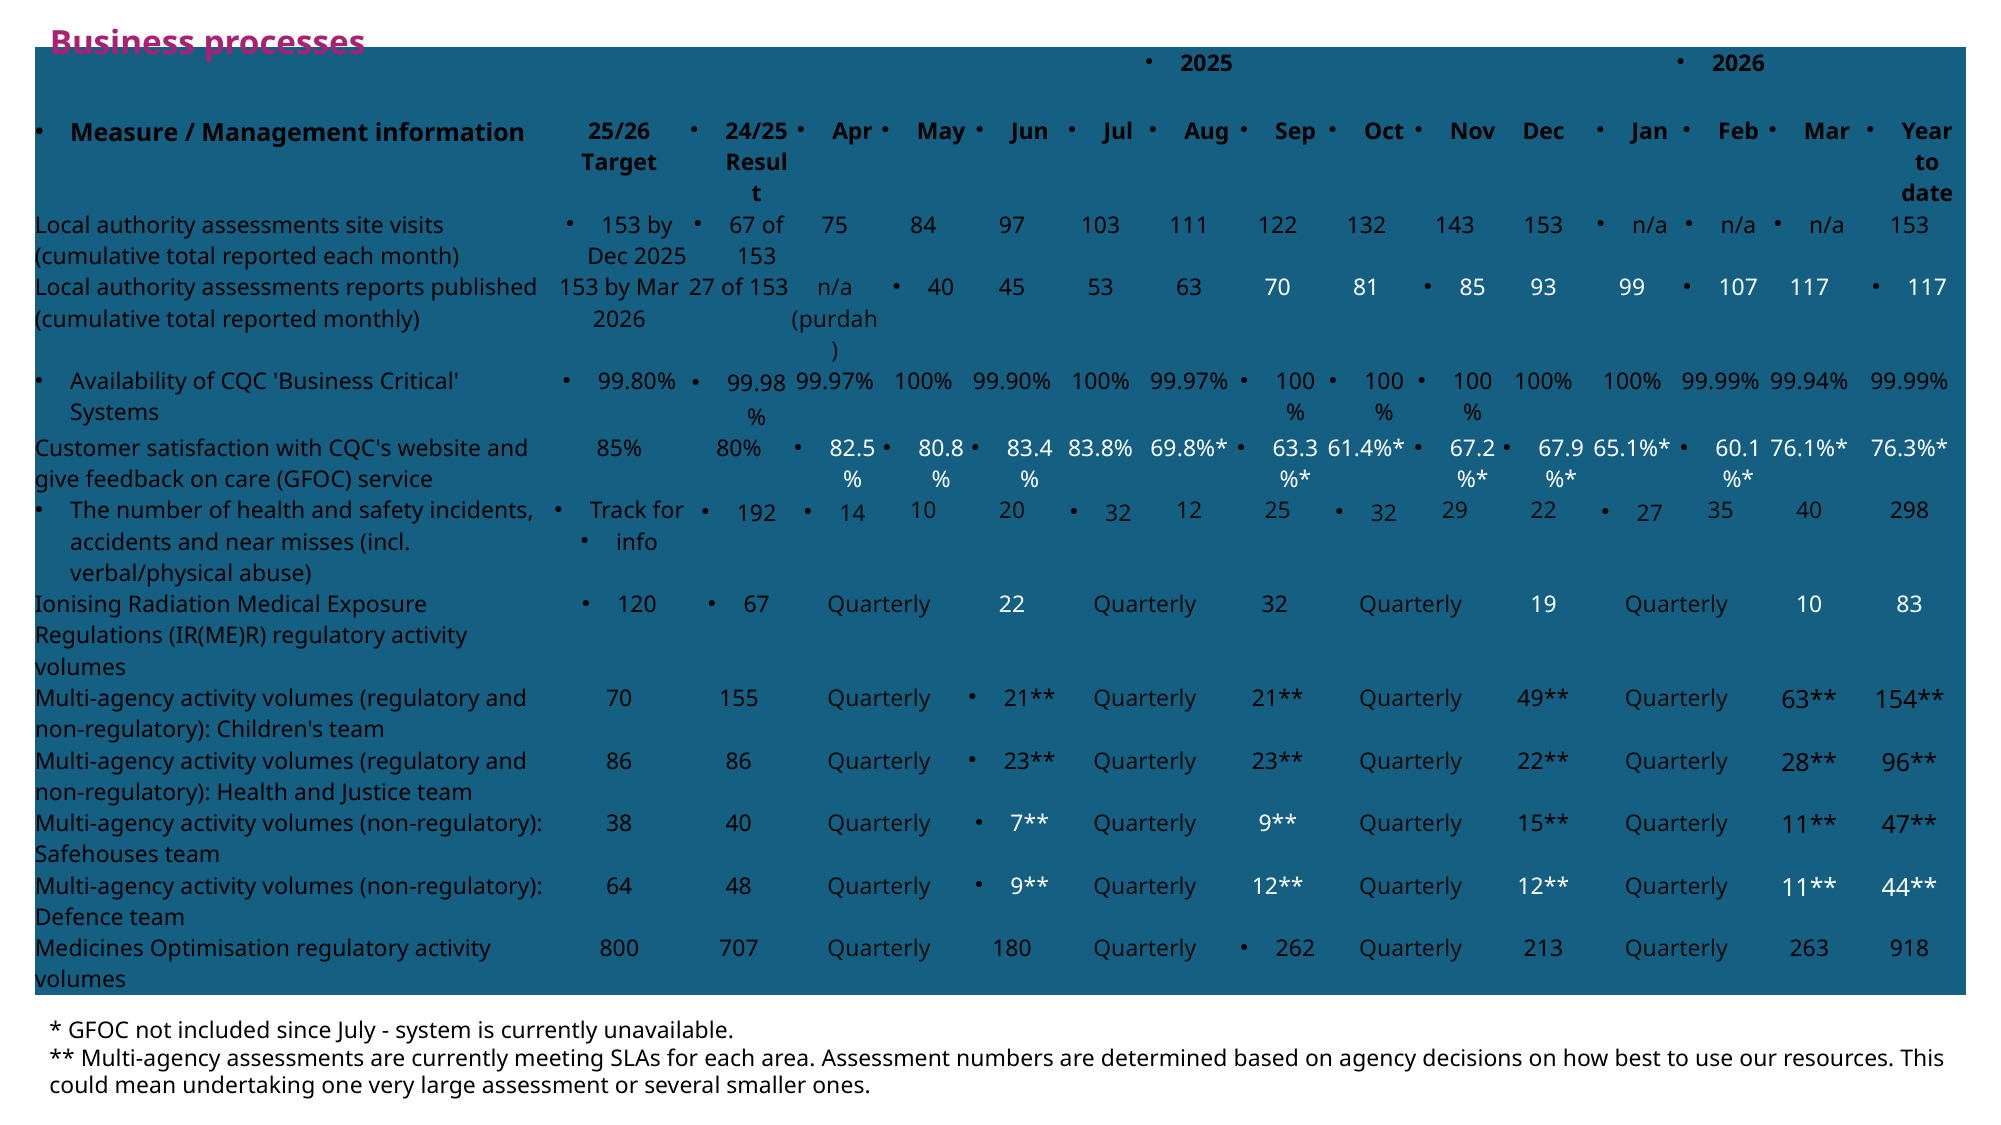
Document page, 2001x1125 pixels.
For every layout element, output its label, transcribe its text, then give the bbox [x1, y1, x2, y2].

table_cell Quarterly [1056, 682, 1234, 745]
table_cell 32 [1056, 495, 1145, 588]
table_cell 180 [968, 932, 1056, 995]
table_cell May [879, 115, 968, 209]
table_cell 9** [968, 870, 1056, 932]
table_cell Jun [968, 115, 1056, 209]
table_cell Quarterly [1322, 682, 1499, 745]
table_cell Quarterly [1322, 745, 1499, 807]
text_box * GFOC not included since July - system is currently unavailable. ** Multi-agency assessments are currently meeting SLAs for each area. Assessment numbers are determined based on agency decisions on how best to use our resources. This could mean undertaking one very large assessment or several smaller ones. [34, 1008, 1980, 1107]
table_cell 27 of 153 [687, 271, 791, 365]
table_cell 70 [1234, 271, 1322, 365]
table_cell 111 [1145, 209, 1234, 271]
table_cell 85 [1411, 271, 1499, 365]
table_cell Quarterly [1322, 807, 1499, 870]
table_cell 64 [551, 870, 687, 932]
table_cell 14 [791, 495, 879, 588]
table_cell 707 [687, 932, 791, 995]
table_cell Year to date [1854, 115, 1966, 209]
table_cell 45 [968, 271, 1056, 365]
table_cell 12 [1145, 495, 1234, 588]
table_cell Quarterly [791, 682, 968, 745]
table_header [35, 70, 551, 115]
table_cell 48 [687, 870, 791, 932]
table_cell 99.94% [1765, 365, 1854, 432]
table_cell 93 [1499, 271, 1588, 365]
table_cell 99.97% [791, 365, 879, 432]
table_header [687, 47, 791, 115]
table_cell 99.97% [1145, 365, 1234, 432]
table_cell 86 [551, 745, 687, 807]
table_cell Customer satisfaction with CQC's website and give feedback on care (GFOC) service [35, 432, 551, 495]
table_cell 22** [1499, 745, 1588, 807]
table_cell 9** [1234, 807, 1322, 870]
table_cell Local authority assessments reports published (cumulative total reported monthly) [35, 271, 551, 365]
table_cell Jul [1056, 115, 1145, 209]
table_cell Quarterly [791, 807, 968, 870]
table_cell Multi-agency activity volumes (non-regulatory): Defence team [35, 870, 551, 932]
table_cell 65.1%* [1588, 432, 1676, 495]
table_cell 10 [1765, 588, 1854, 682]
table_cell 24/25 Result [687, 115, 791, 209]
table_cell 69.8%* [1145, 432, 1234, 495]
table_cell 67 of 153 [687, 209, 791, 271]
table_cell 153 by Dec 2025 [551, 209, 687, 271]
table_cell 84 [879, 209, 968, 271]
table_cell Medicines Optimisation regulatory activity volumes [35, 932, 551, 995]
table_cell Quarterly [1056, 588, 1234, 682]
table_cell 83.8% [1056, 432, 1145, 495]
table_cell Quarterly [1588, 745, 1765, 807]
table_cell 44** [1854, 870, 1966, 932]
table_cell 76.3%* [1854, 432, 1966, 495]
table_cell Quarterly [1588, 870, 1765, 932]
table_cell Quarterly [1588, 932, 1765, 995]
table_cell Sep [1234, 115, 1322, 209]
table_cell 7** [968, 807, 1056, 870]
table_cell 80.8% [879, 432, 968, 495]
table_cell Quarterly [791, 588, 968, 682]
table_cell 22 [968, 588, 1056, 682]
table_cell Quarterly [791, 745, 968, 807]
table_cell Ionising Radiation Medical Exposure Regulations (IR(ME)R) regulatory activity volumes [35, 588, 551, 682]
title Business processes [34, 14, 664, 70]
table_cell 47** [1854, 807, 1966, 870]
table_cell 12** [1234, 870, 1322, 932]
table_cell Quarterly [1322, 588, 1499, 682]
table_cell Quarterly [791, 870, 968, 932]
table_cell 63.3%* [1234, 432, 1322, 495]
table_header 2026 [1588, 47, 1854, 115]
table_cell 40 [687, 807, 791, 870]
table_cell 40 [1765, 495, 1854, 588]
table_cell 153 by Mar 2026 [551, 271, 687, 365]
table_cell 117 [1854, 271, 1966, 365]
table_cell 11** [1765, 870, 1854, 932]
table_cell Quarterly [1588, 807, 1765, 870]
table_cell 23** [968, 745, 1056, 807]
table_cell 97 [968, 209, 1056, 271]
table_header [1854, 47, 1966, 115]
table_header 2025 [791, 47, 1588, 115]
table_cell Multi-agency activity volumes (regulatory and non-regulatory): Children's team [35, 682, 551, 745]
table_cell 11** [1765, 807, 1854, 870]
table_cell Quarterly [1322, 870, 1499, 932]
table_cell 100% [879, 365, 968, 432]
table_cell 82.5% [791, 432, 879, 495]
table_cell Multi-agency activity volumes (regulatory and non-regulatory): Health and Justice team [35, 745, 551, 807]
table_cell Quarterly [1588, 588, 1765, 682]
table_cell 86 [687, 745, 791, 807]
table_cell 100% [1499, 365, 1588, 432]
table_cell 21** [968, 682, 1056, 745]
table_cell 12** [1499, 870, 1588, 932]
table_cell 192 [687, 495, 791, 588]
table_cell 100% [1322, 365, 1411, 432]
table_cell 76.1%* [1765, 432, 1854, 495]
table_cell 107 [1676, 271, 1765, 365]
table_cell 262 [1234, 932, 1322, 995]
table_cell n/a [1676, 209, 1765, 271]
table_cell Quarterly [1056, 870, 1234, 932]
table_cell 99.98% [687, 365, 791, 432]
table_cell 60.1%* [1676, 432, 1765, 495]
table_cell 85% [551, 432, 687, 495]
table_cell 81 [1322, 271, 1411, 365]
table_cell 132 [1322, 209, 1411, 271]
table_cell Multi-agency activity volumes (non-regulatory): Safehouses team [35, 807, 551, 870]
table_cell 49** [1499, 682, 1588, 745]
table_cell 63 [1145, 271, 1234, 365]
table_cell n/a (purdah) [791, 271, 879, 365]
table_cell 213 [1499, 932, 1588, 995]
table_cell Quarterly [1056, 932, 1234, 995]
table_cell Apr [791, 115, 879, 209]
table_cell 15** [1499, 807, 1588, 870]
table_cell 25 [1234, 495, 1322, 588]
table_cell 80% [687, 432, 791, 495]
table_cell 67.9%* [1499, 432, 1588, 495]
table_cell 23** [1234, 745, 1322, 807]
table_cell Quarterly [1056, 807, 1234, 870]
table_cell 298 [1854, 495, 1966, 588]
table_cell 120 [551, 588, 687, 682]
table_cell 20 [968, 495, 1056, 588]
table_cell Quarterly [791, 932, 968, 995]
table_cell 32 [1322, 495, 1411, 588]
table_cell n/a [1588, 209, 1676, 271]
table_cell 67.2%* [1411, 432, 1499, 495]
table_cell 32 [1234, 588, 1322, 682]
table_cell 35 [1676, 495, 1765, 588]
table_cell 99.80% [551, 365, 687, 432]
table_cell 53 [1056, 271, 1145, 365]
table_cell 67 [687, 588, 791, 682]
table_cell 100% [1588, 365, 1676, 432]
table_cell 100% [1411, 365, 1499, 432]
table_cell 70 [551, 682, 687, 745]
table_cell Availability of CQC 'Business Critical' Systems [35, 365, 551, 432]
table_cell Quarterly [1056, 745, 1234, 807]
table_cell Nov [1411, 115, 1499, 209]
table_cell 96** [1854, 745, 1966, 807]
table_cell 63** [1765, 682, 1854, 745]
table_cell 28** [1765, 745, 1854, 807]
table_cell Aug [1145, 115, 1234, 209]
table_cell Feb [1676, 115, 1765, 209]
table_cell 122 [1234, 209, 1322, 271]
table_cell 99.90% [968, 365, 1056, 432]
table_cell 99.99% [1676, 365, 1765, 432]
table_cell Track for info [551, 495, 687, 588]
table_cell 29 [1411, 495, 1499, 588]
table_cell 117 [1765, 271, 1854, 365]
table_cell 103 [1056, 209, 1145, 271]
table_cell 22 [1499, 495, 1588, 588]
table_cell Quarterly [1322, 932, 1499, 995]
table_cell 83.4% [968, 432, 1056, 495]
table_cell 263 [1765, 932, 1854, 995]
table_cell Mar [1765, 115, 1854, 209]
table_cell 99.99% [1854, 365, 1966, 432]
table_cell 10 [879, 495, 968, 588]
table_cell 143 [1411, 209, 1499, 271]
table_cell The number of health and safety incidents, accidents and near misses (incl. verbal/physical abuse) [35, 495, 551, 588]
table_cell 100% [1234, 365, 1322, 432]
table_cell 155 [687, 682, 791, 745]
table_cell 154** [1854, 682, 1966, 745]
table_cell 75 [791, 209, 879, 271]
table_cell 38 [551, 807, 687, 870]
table_cell 21** [1234, 682, 1322, 745]
table_cell 918 [1854, 932, 1966, 995]
table_cell Local authority assessments site visits (cumulative total reported each month) [35, 209, 551, 271]
table_cell 99 [1588, 271, 1676, 365]
table_cell 800 [551, 932, 687, 995]
table_cell 83 [1854, 588, 1966, 682]
table_cell 25/26 Target [551, 115, 687, 209]
table_cell 153 [1854, 209, 1966, 271]
table_cell Measure / Management information [35, 115, 551, 209]
table_header [551, 47, 687, 115]
table_cell n/a [1765, 209, 1854, 271]
table_cell Jan [1588, 115, 1676, 209]
table_cell Dec [1499, 115, 1588, 209]
table_cell Quarterly [1588, 682, 1765, 745]
table_cell 27 [1588, 495, 1676, 588]
table_cell 19 [1499, 588, 1588, 682]
table_cell 153 [1499, 209, 1588, 271]
table_cell 100% [1056, 365, 1145, 432]
table_cell 61.4%* [1322, 432, 1411, 495]
table_cell 40 [879, 271, 968, 365]
table_cell Oct [1322, 115, 1411, 209]
